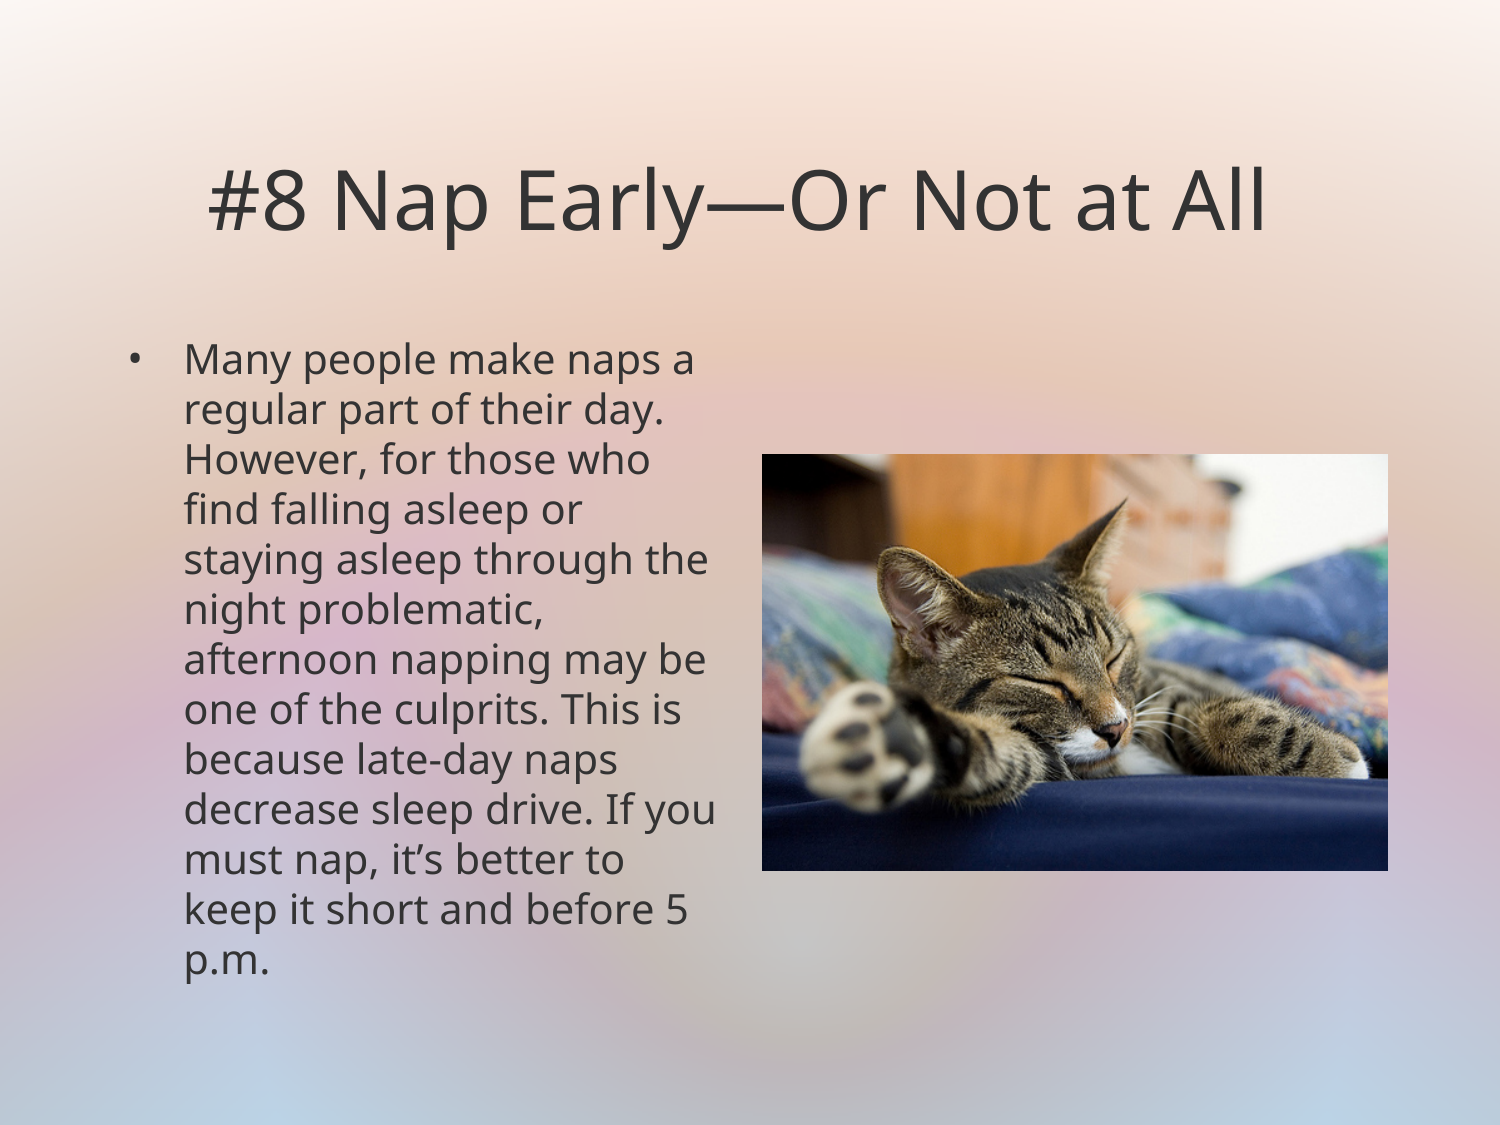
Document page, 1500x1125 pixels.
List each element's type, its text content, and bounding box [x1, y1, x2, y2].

list Many people make naps a regular part of their day. However, for those who find falling asleep or staying asleep through the night problematic, afternoon napping may be one of the culprits. This is because late-day naps decrease sleep drive. If you must nap, it’s better to keep it short and before 5 p.m. [112, 324, 738, 1052]
picture [0, 0, 1500, 1125]
title #8 Nap Early—Or Not at All [112, 99, 1388, 288]
